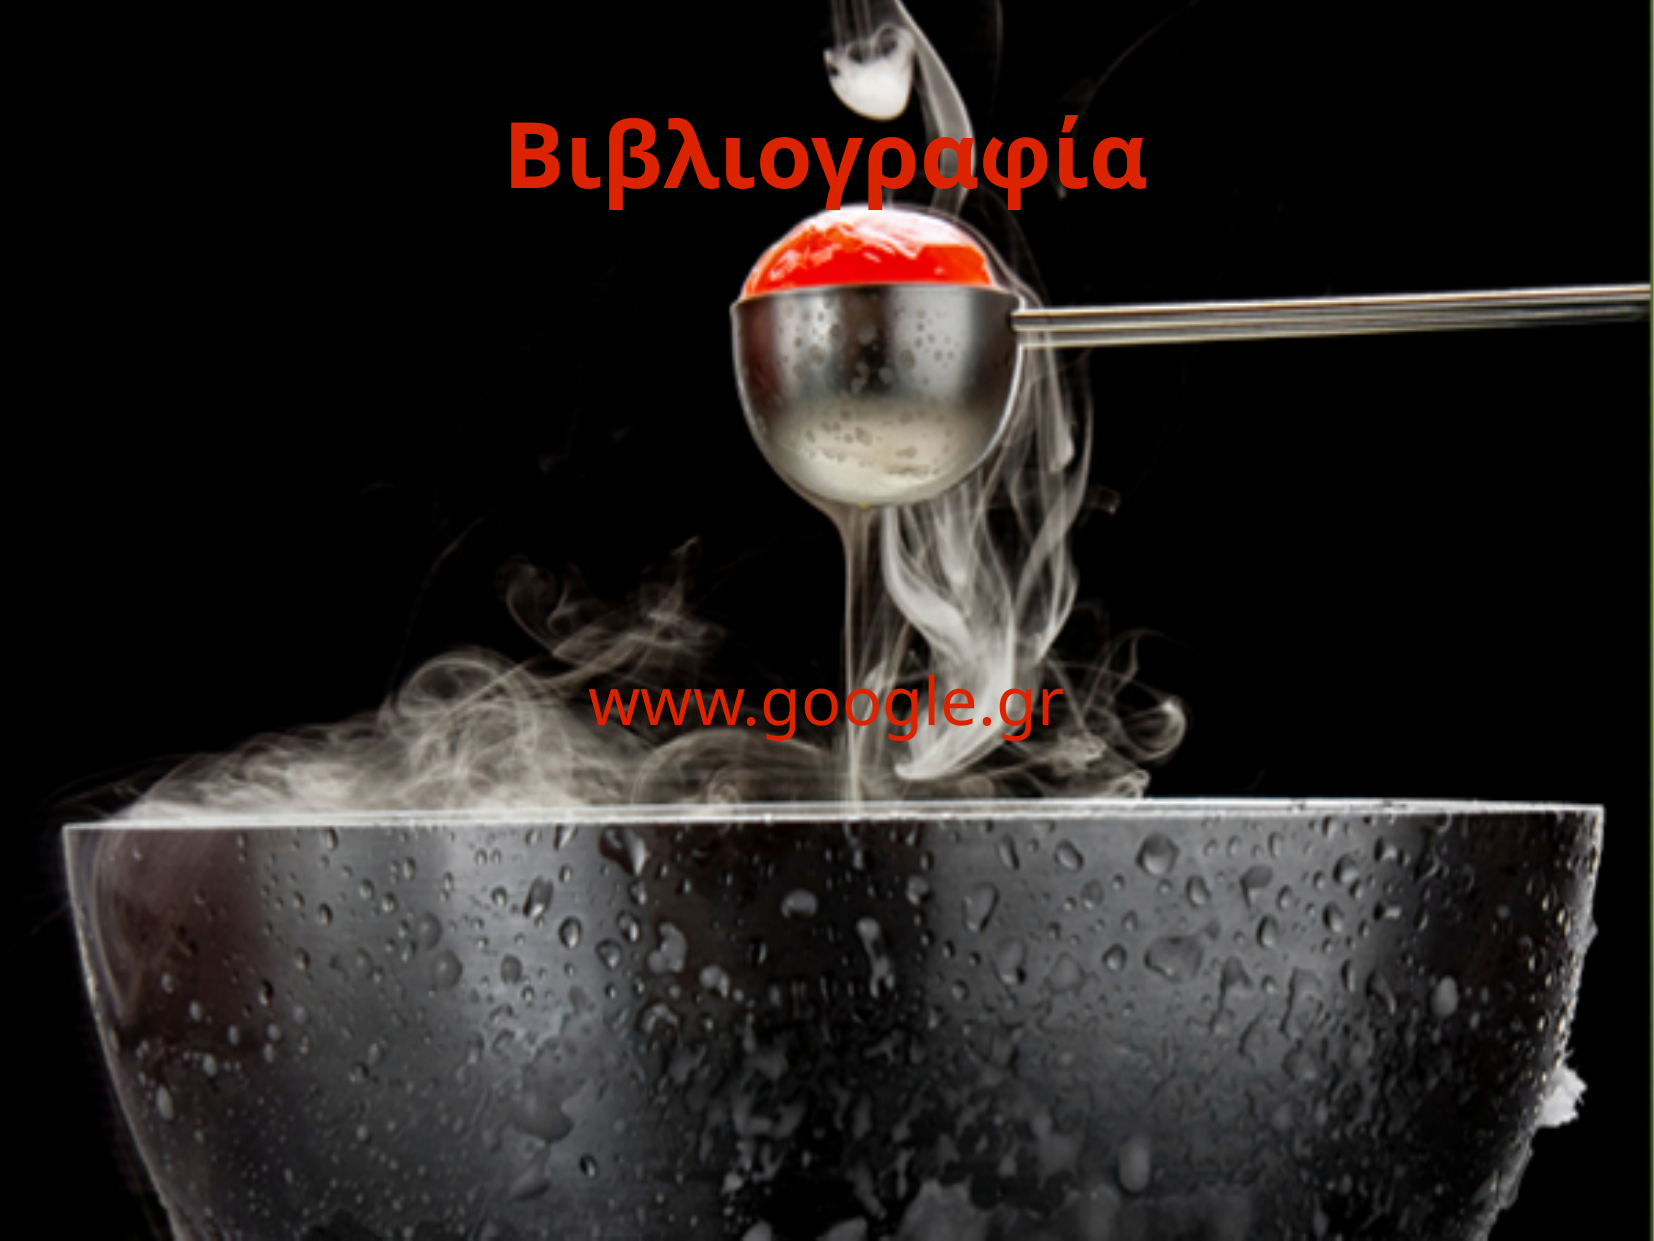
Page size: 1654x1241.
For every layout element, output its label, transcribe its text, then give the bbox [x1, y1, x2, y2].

picture [0, 0, 1654, 1241]
title Βιβλιογραφία [82, 56, 1571, 250]
subtitle www.google.gr [82, 290, 1571, 1109]
